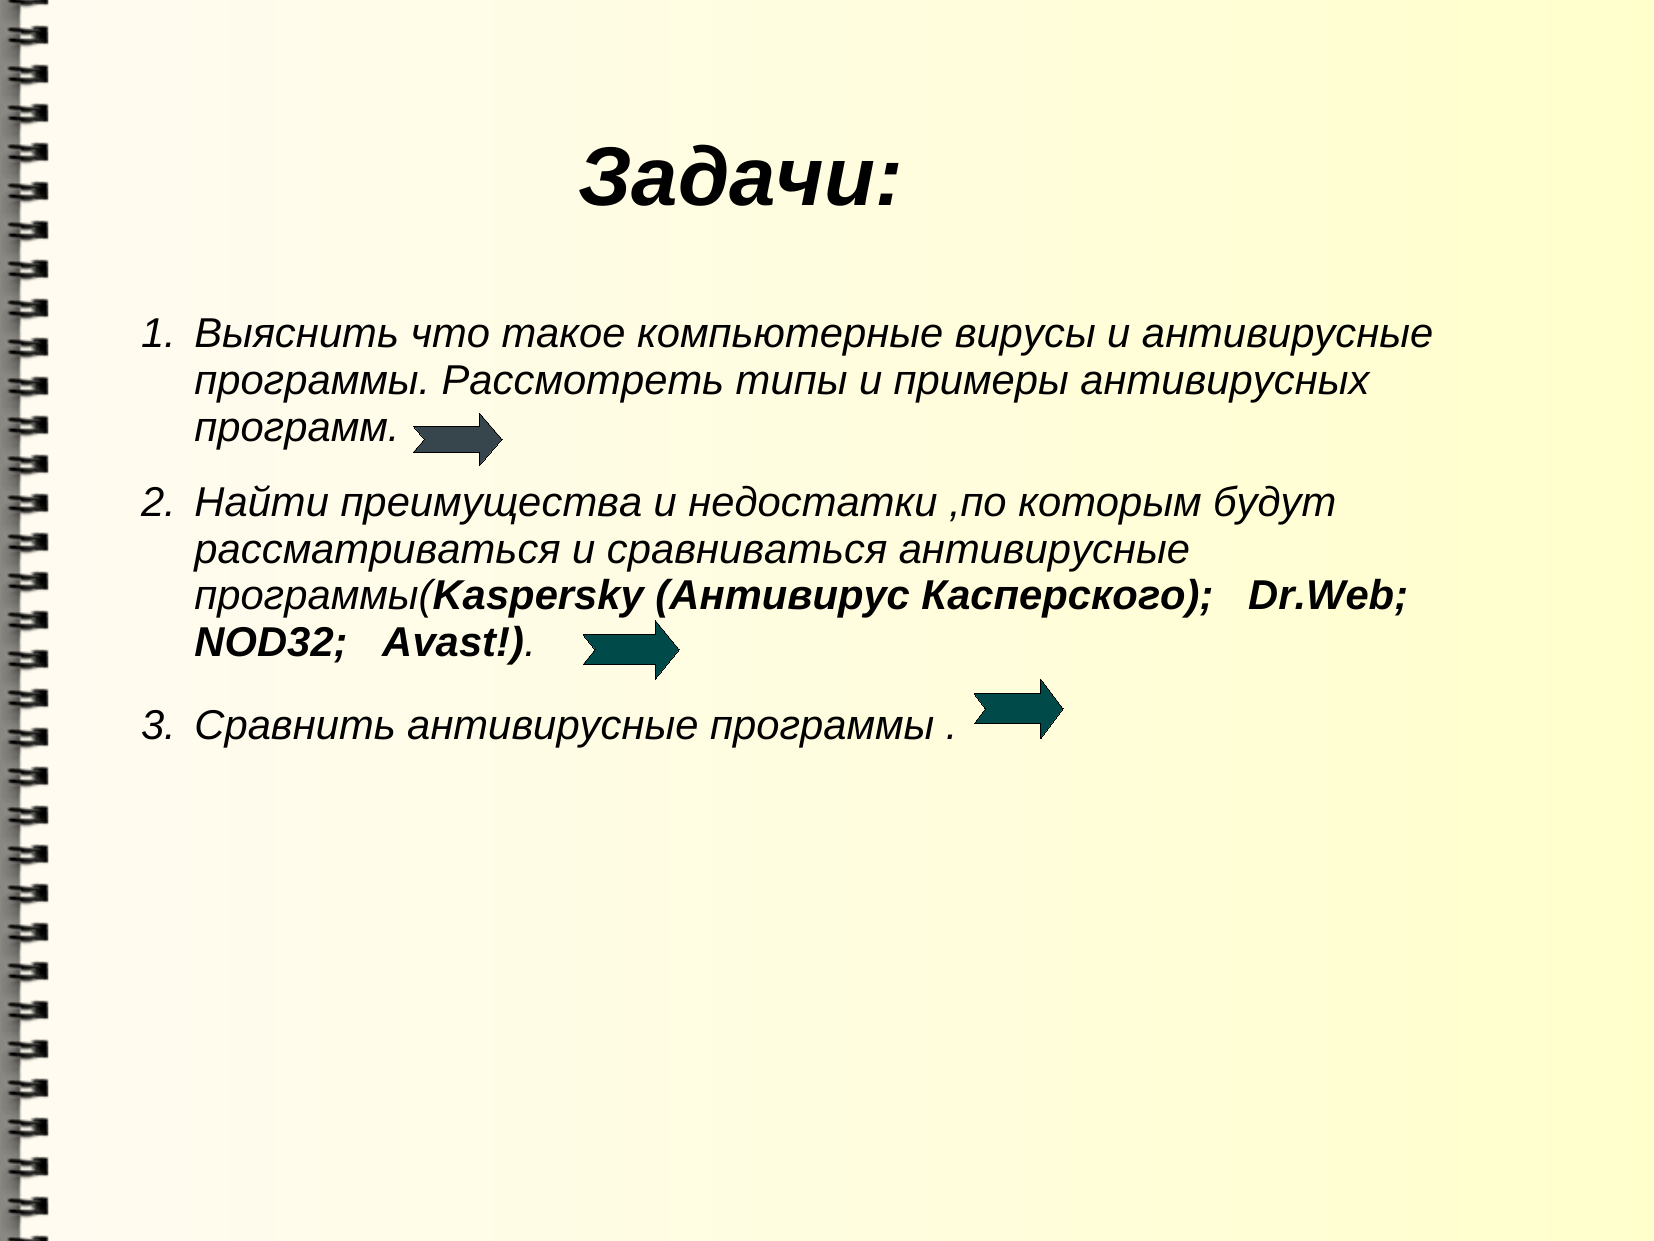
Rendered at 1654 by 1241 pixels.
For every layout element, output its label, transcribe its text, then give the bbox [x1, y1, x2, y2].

list Выяснить что такое компьютерные вирусы и антивирусные программы. Рассмотреть типы и примеры антивирусных программ. Найти преимущества и недостатки ,по которым будут рассматриваться и сравниваться антивирусные программы(Kaspersky (Антивирус Касперского); Dr.Web; NOD32; Аvast!). Сравнить антивирусные программы . [123, 206, 1536, 929]
text_box [583, 620, 680, 680]
title Задачи: [34, 88, 1447, 266]
text_box [974, 679, 1064, 739]
picture [0, 0, 1654, 1241]
text_box [413, 413, 503, 466]
